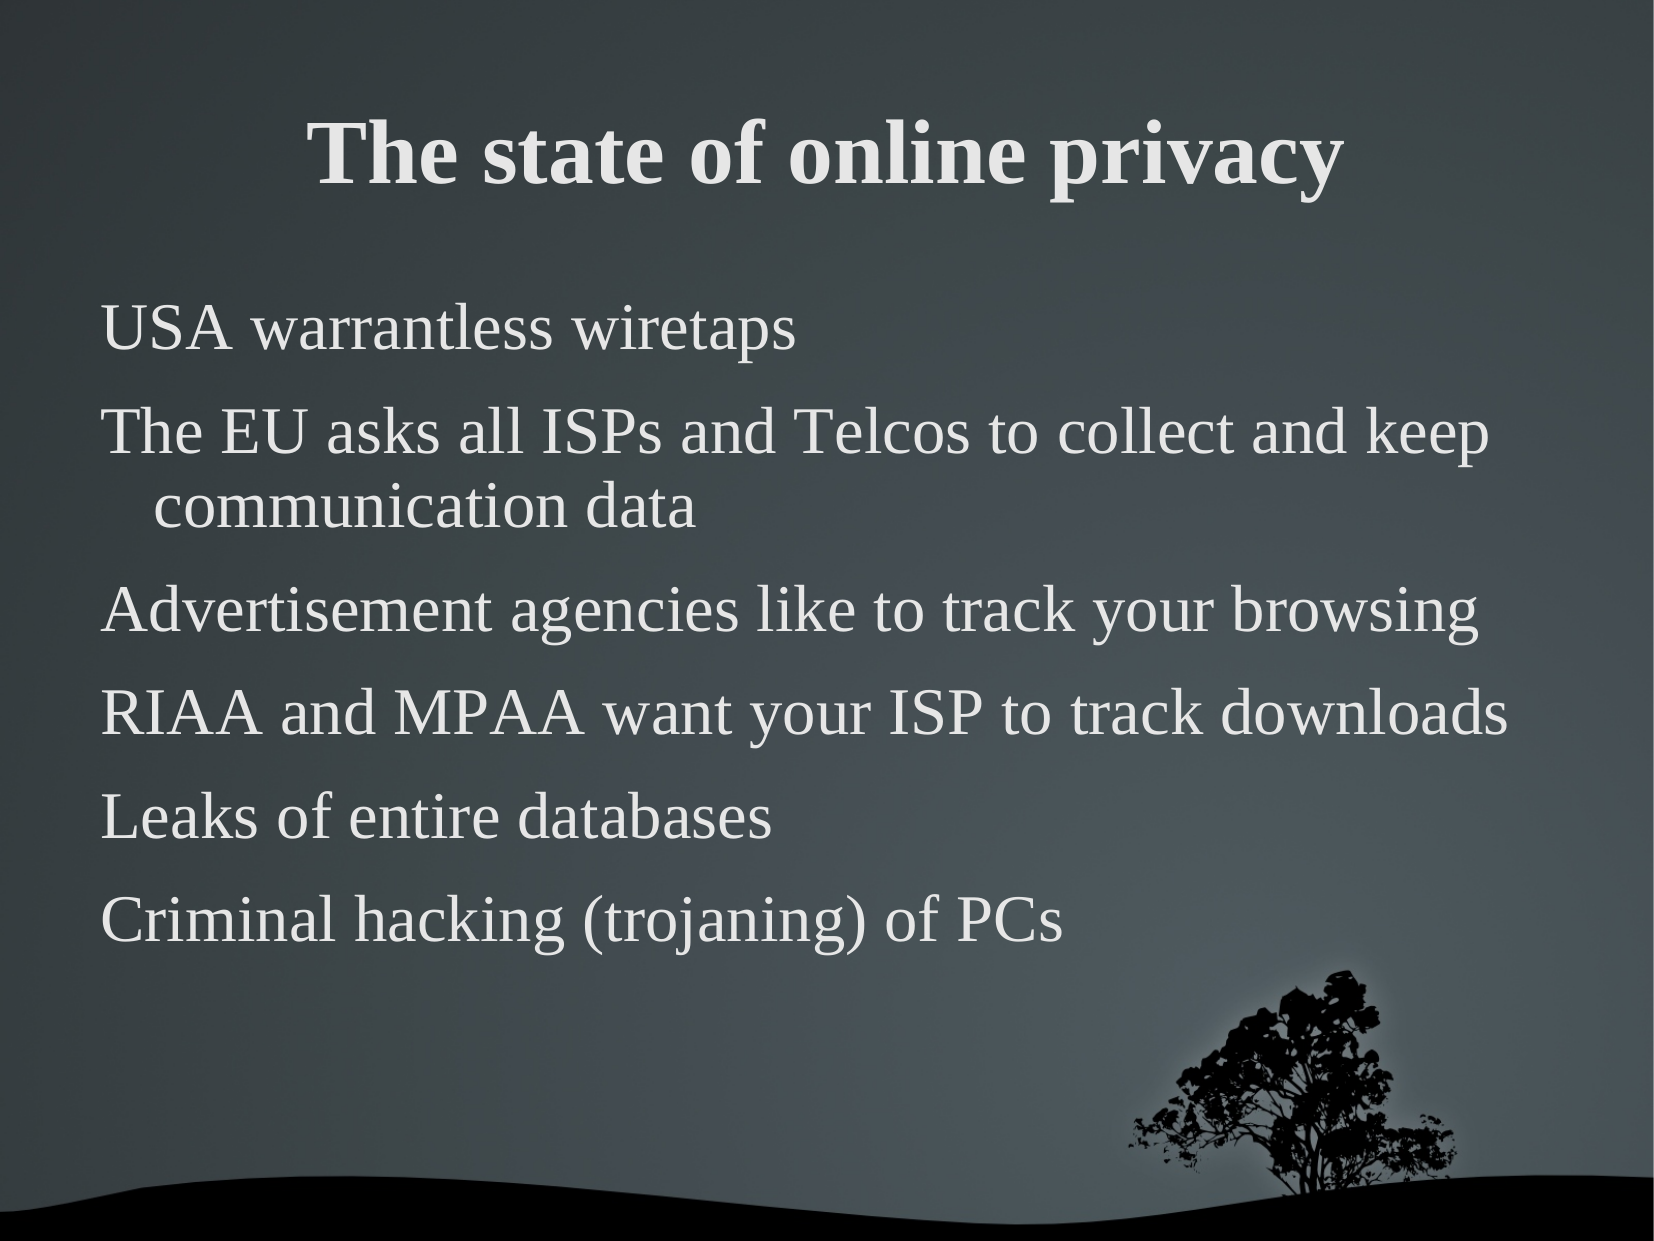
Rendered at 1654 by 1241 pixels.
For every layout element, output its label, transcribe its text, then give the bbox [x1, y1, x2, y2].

picture [0, 0, 1654, 1241]
list USA warrantless wiretaps The EU asks all ISPs and Telcos to collect and keep communication data Advertisement agencies like to track your browsing RIAA and MPAA want your ISP to track downloads Leaks of entire databases Criminal hacking (trojaning) of PCs [82, 290, 1571, 1094]
title The state of online privacy [82, 56, 1571, 250]
